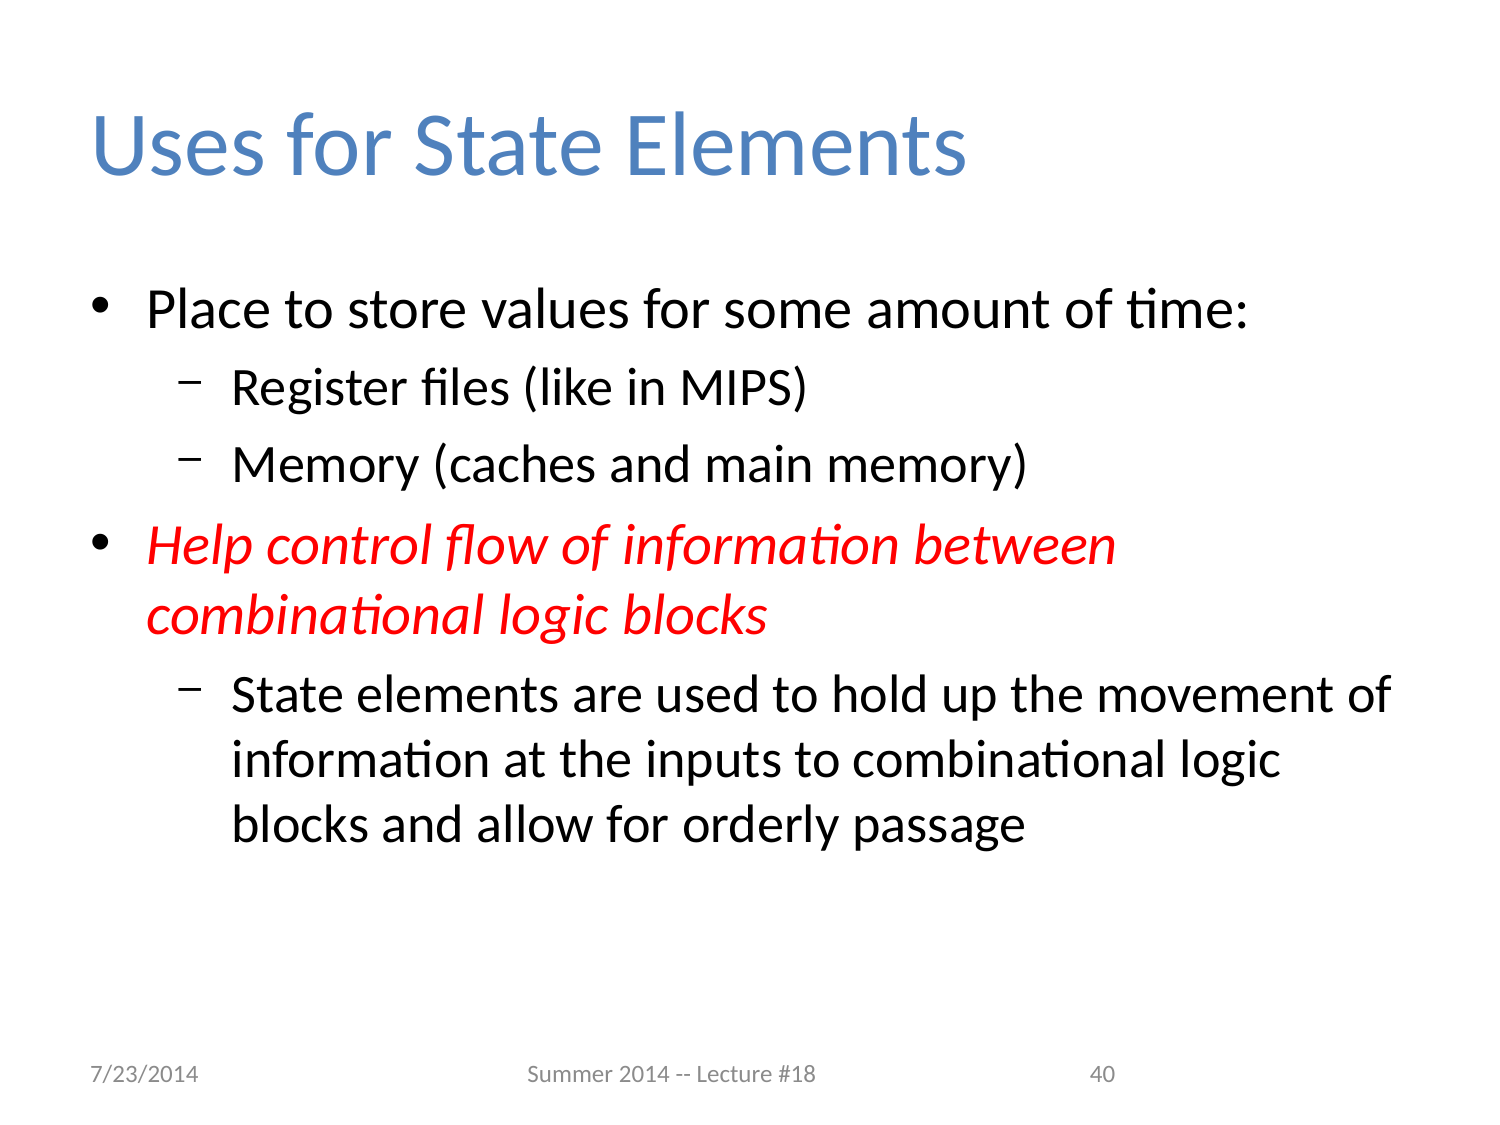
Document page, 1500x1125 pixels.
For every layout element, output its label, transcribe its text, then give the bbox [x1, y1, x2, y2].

footer Summer 2014 -- Lecture #18 [512, 1042, 988, 1103]
title Uses for State Elements [75, 45, 1425, 233]
slide_number 7/23/2014 [75, 1042, 425, 1103]
list Place to store values for some amount of time: Register files (like in MIPS) Memory (caches and main memory) Help control flow of information between combinational logic blocks State elements are used to hold up the movement of information at the inputs to combinational logic blocks and allow for orderly passage [75, 262, 1425, 1073]
slide_number <number> [1074, 1042, 1425, 1103]
